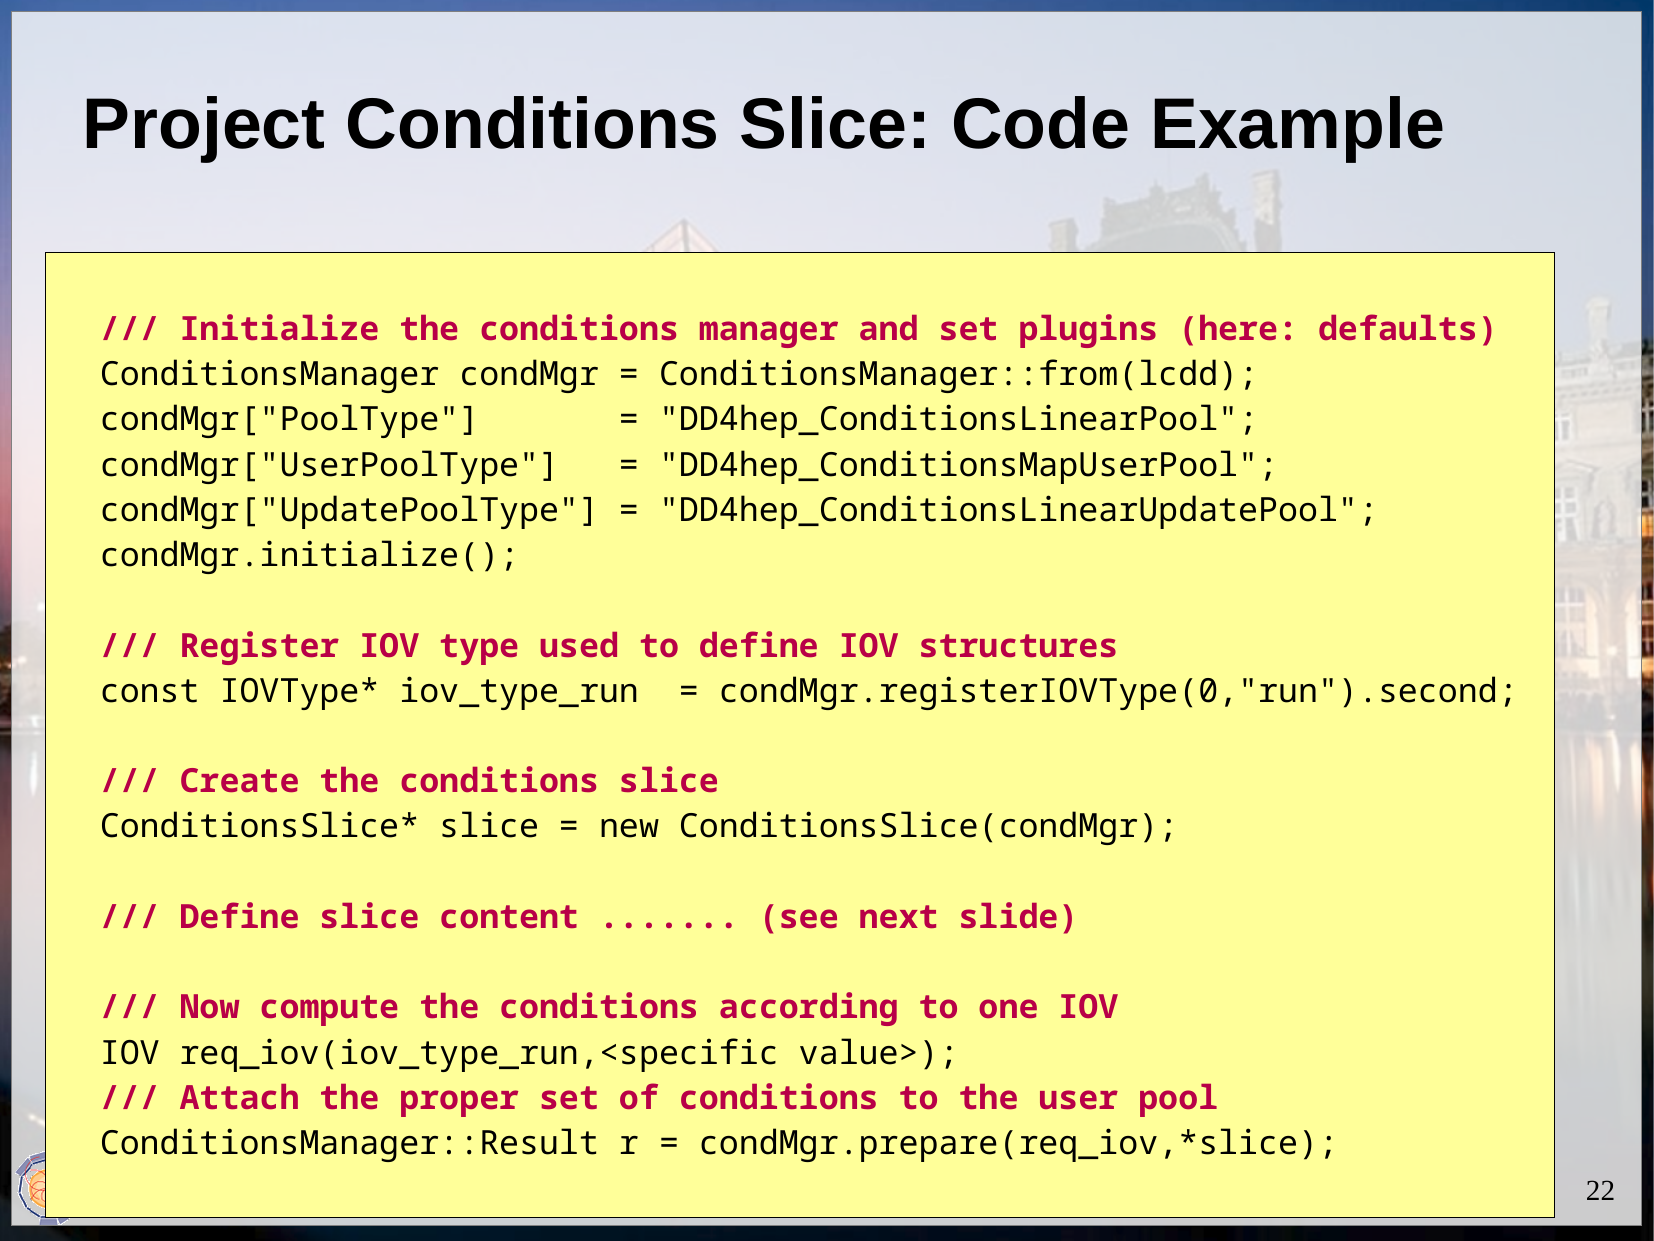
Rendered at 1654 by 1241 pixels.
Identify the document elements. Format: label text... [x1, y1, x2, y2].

picture [0, 0, 1654, 1241]
title Project Conditions Slice: Code Example [82, 19, 1536, 227]
text_box /// Initialize the conditions manager and set plugins (here: defaults) ConditionsManager condMgr = ConditionsManager::from(lcdd); condMgr["PoolType"] = "DD4hep_ConditionsLinearPool"; condMgr["UserPoolType"] = "DD4hep_ConditionsMapUserPool"; condMgr["UpdatePoolType"] = "DD4hep_ConditionsLinearUpdatePool"; condMgr.initialize(); /// Register IOV type used to define IOV structures const IOVType* iov_type_run = condMgr.registerIOVType(0,"run").second; /// Create the conditions slice ConditionsSlice* slice = new ConditionsSlice(condMgr); /// Define slice content ....... (see next slide) /// Now compute the conditions according to one IOV IOV req_iov(iov_type_run,<specific value>); /// Attach the proper set of conditions to the user pool ConditionsManager::Result r = condMgr.prepare(req_iov,*slice); [45, 252, 1555, 1092]
